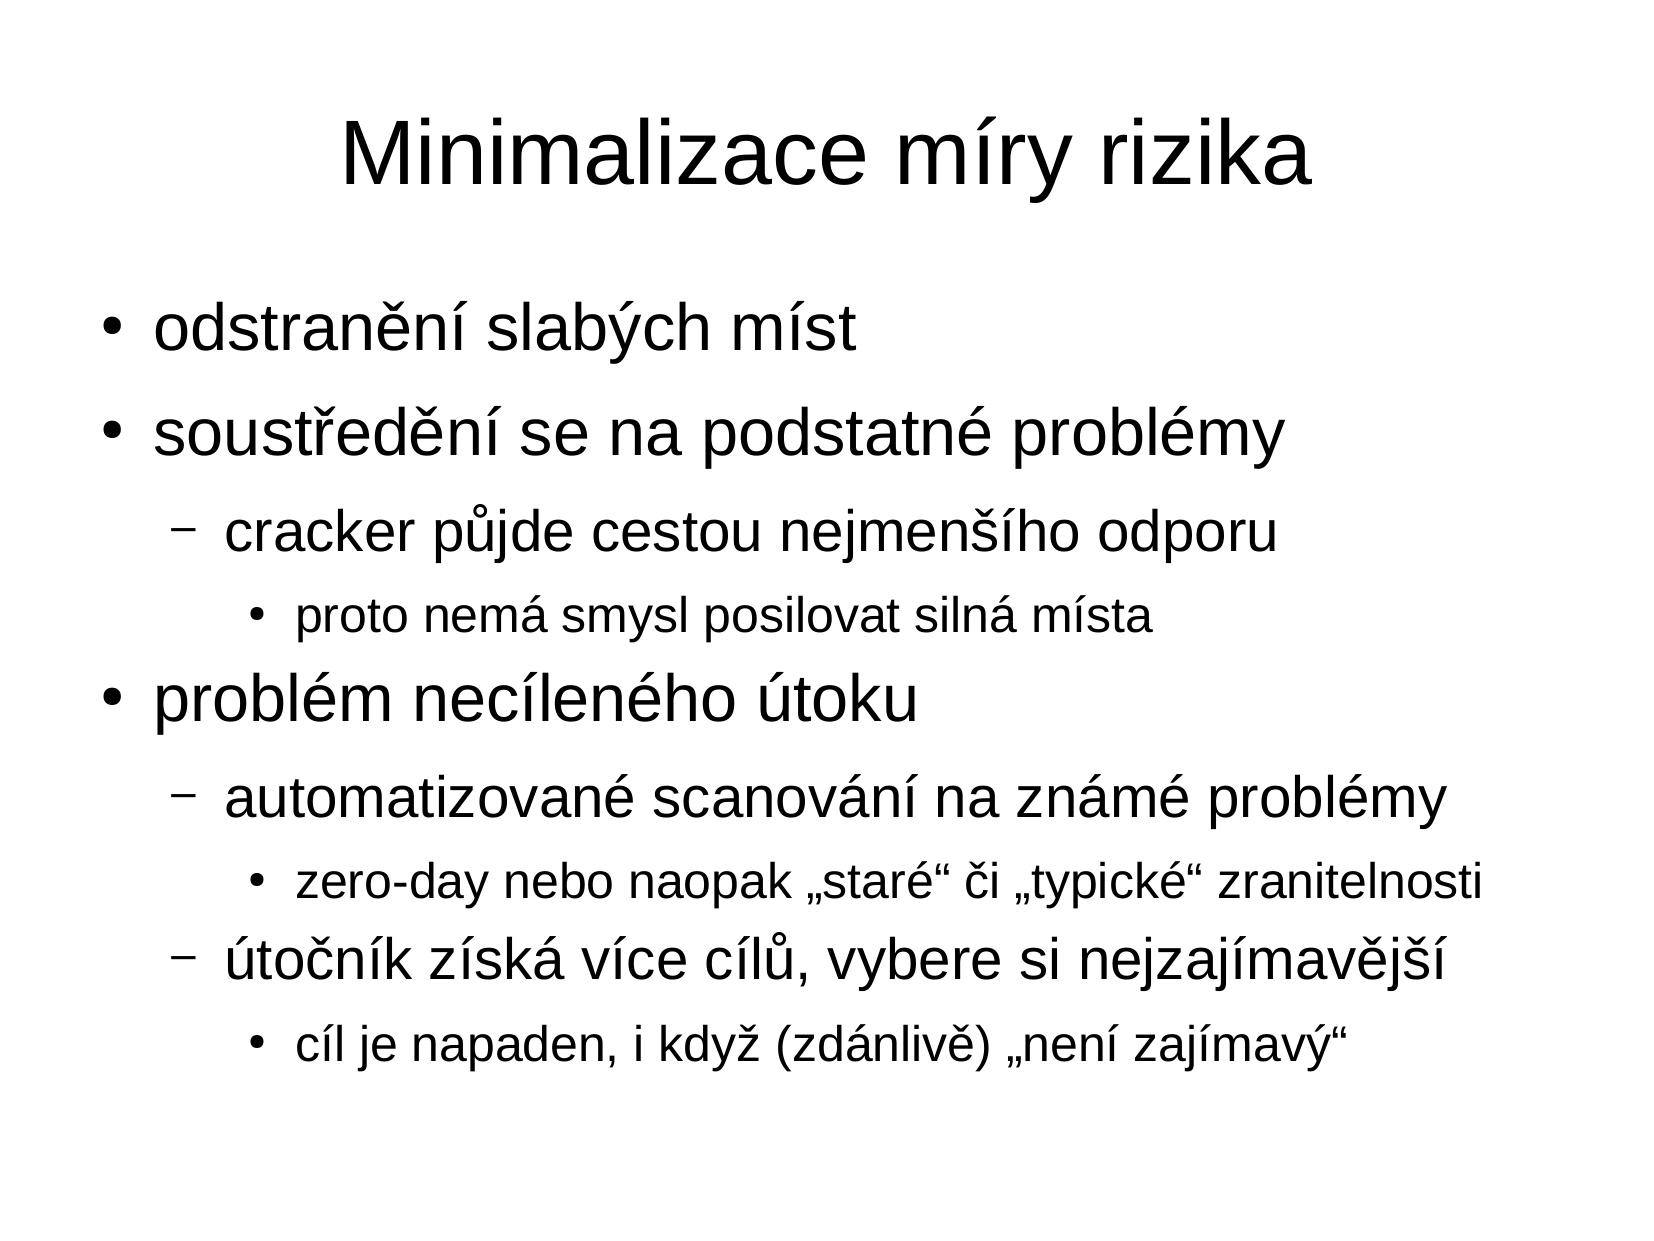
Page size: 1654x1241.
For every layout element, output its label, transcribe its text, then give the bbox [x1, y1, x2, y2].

title Minimalizace míry rizika [82, 56, 1571, 250]
list odstranění slabých míst soustředění se na podstatné problémy cracker půjde cestou nejmenšího odporu proto nemá smysl posilovat silná místa problém necíleného útoku automatizované scanování na známé problémy zero-day nebo naopak „staré“ či „typické“ zranitelnosti útočník získá více cílů, vybere si nejzajímavější cíl je napaden, i když (zdánlivě) „není zajímavý“ [82, 290, 1571, 1094]
